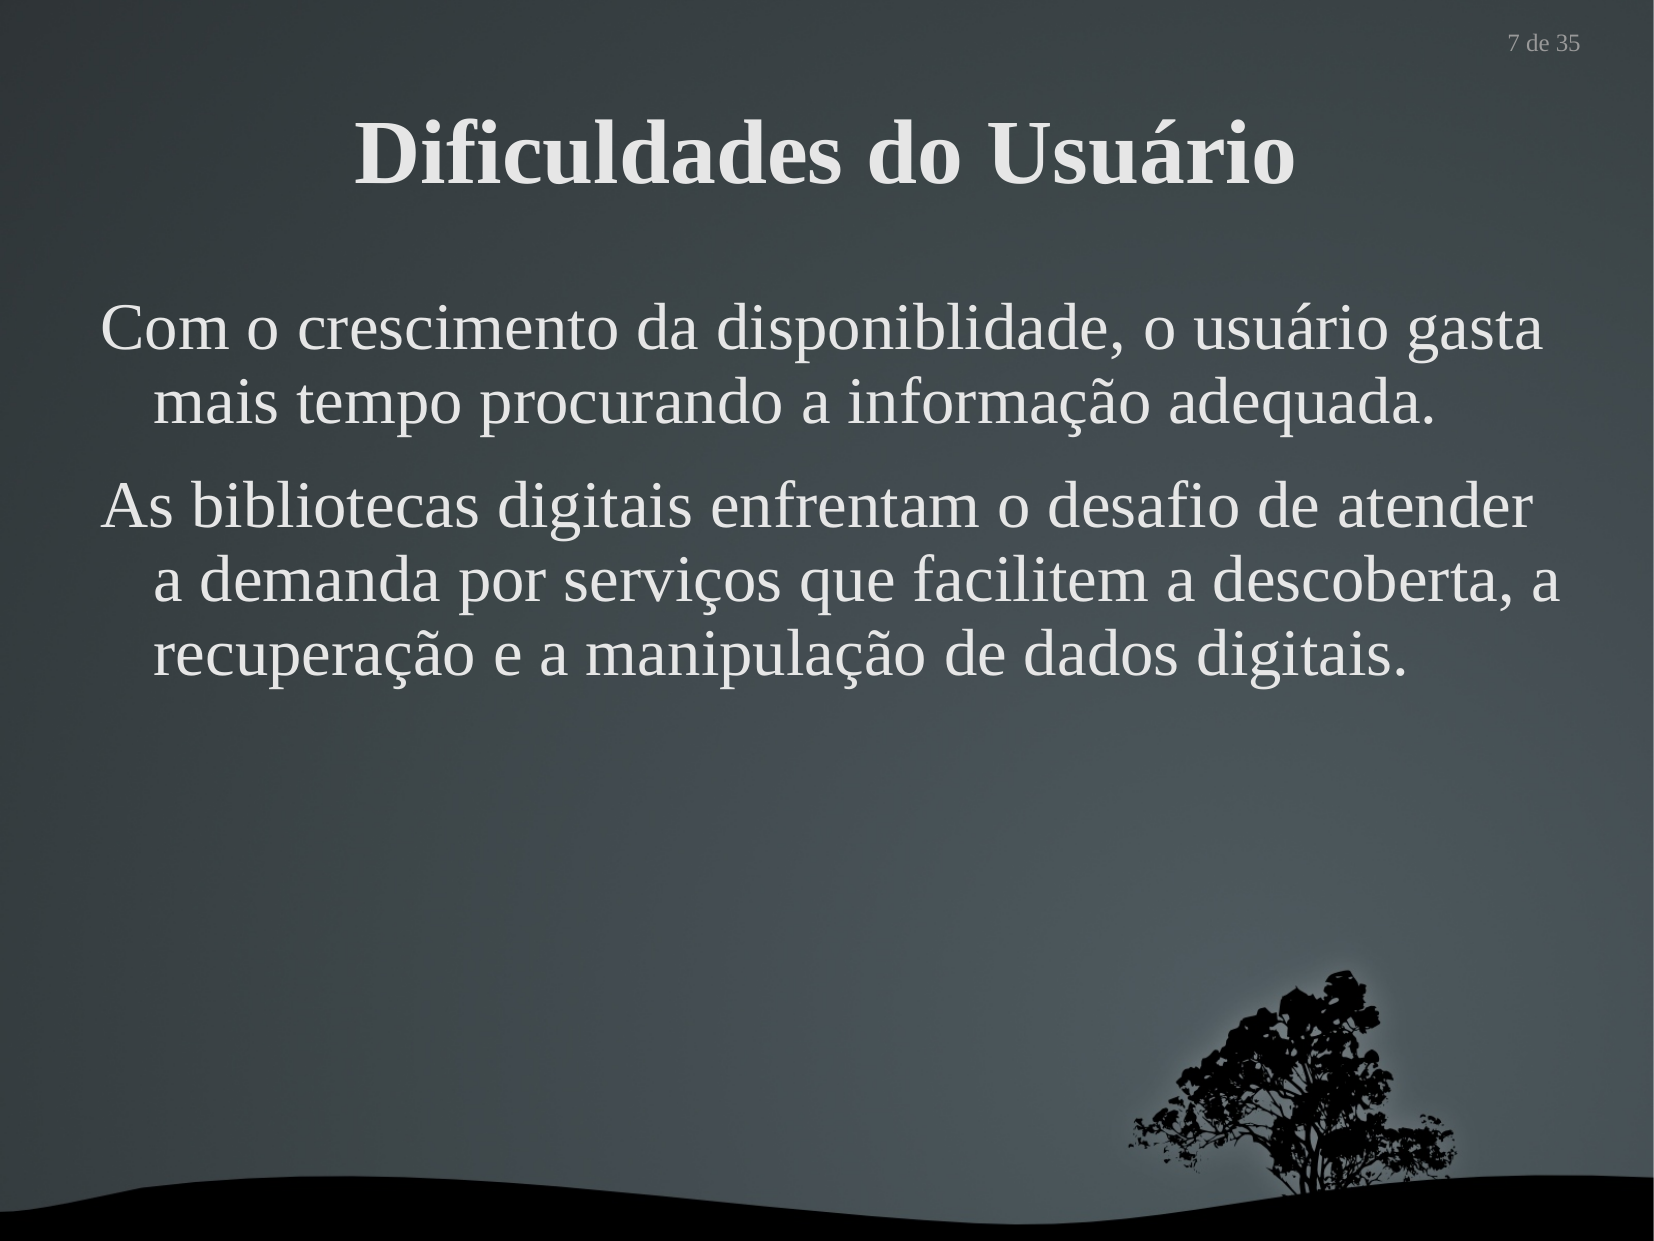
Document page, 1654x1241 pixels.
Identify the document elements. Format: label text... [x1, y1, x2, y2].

list Com o crescimento da disponiblidade, o usuário gasta mais tempo procurando a informação adequada. As bibliotecas digitais enfrentam o desafio de atender a demanda por serviços que facilitem a descoberta, a recuperação e a manipulação de dados digitais. [82, 290, 1571, 1094]
title Dificuldades do Usuário [82, 56, 1571, 250]
picture [0, 0, 1654, 1241]
